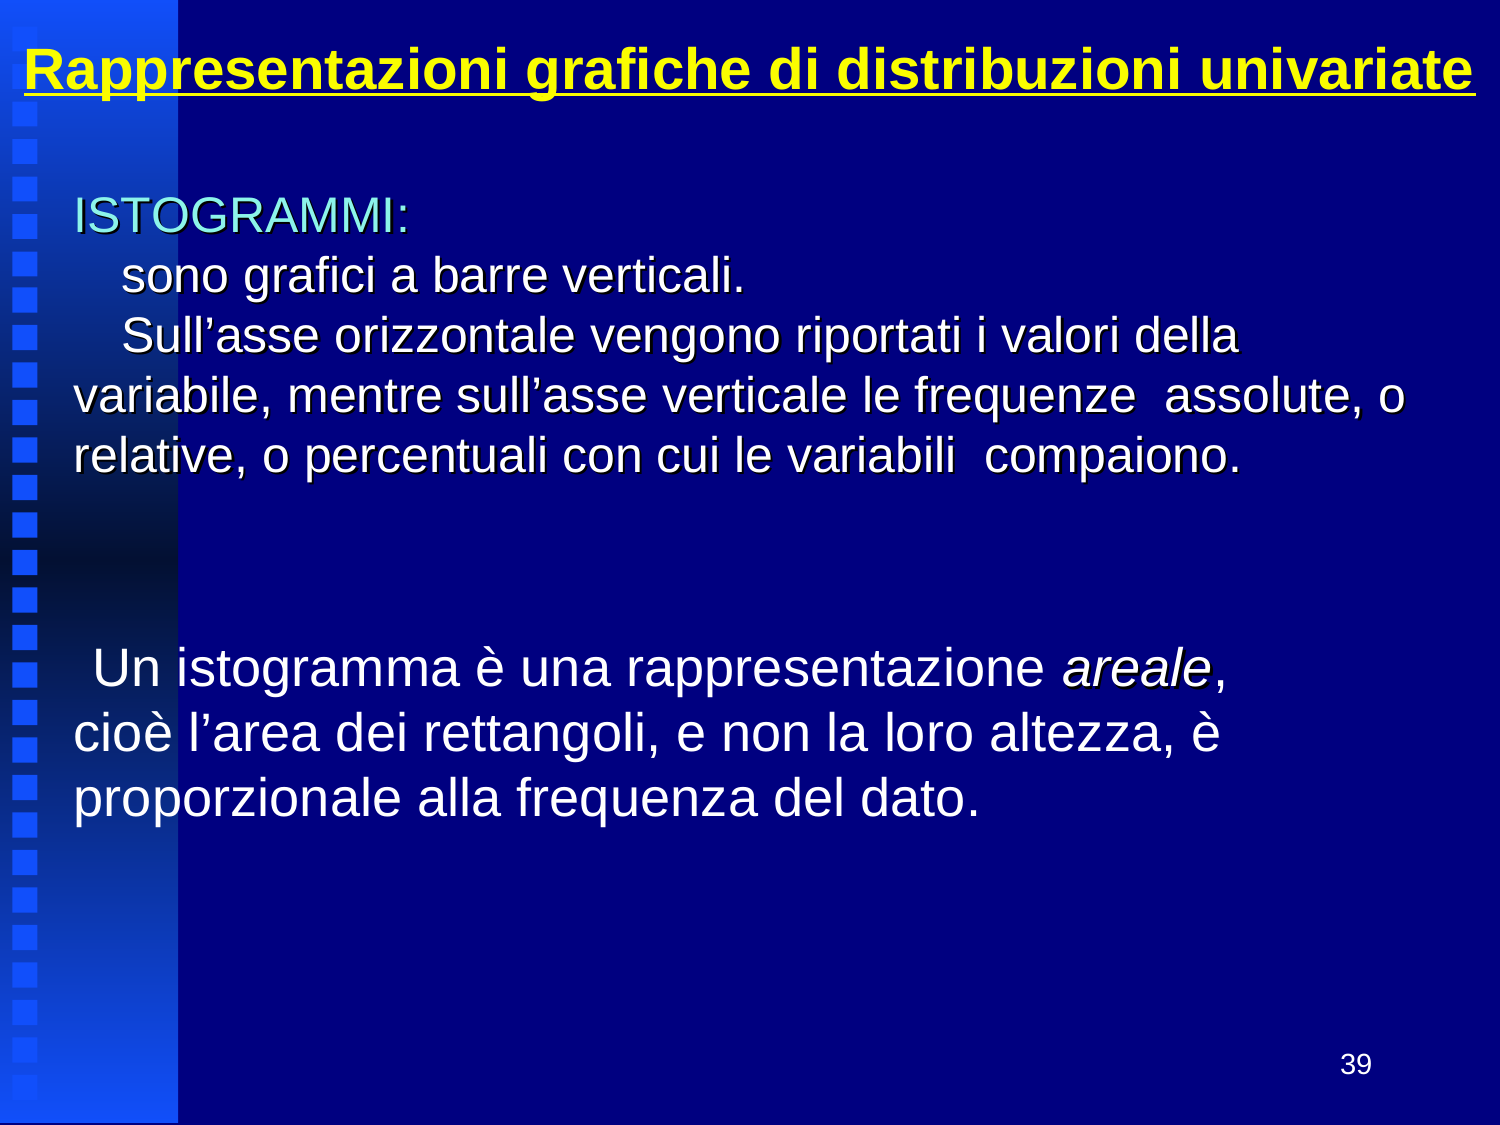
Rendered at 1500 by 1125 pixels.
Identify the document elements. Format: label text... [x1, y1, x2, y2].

text_box Rappresentazioni grafiche di distribuzioni univariate [0, 23, 1500, 109]
text_box Un istogramma è una rappresentazione areale, cioè l’area dei rettangoli, e non la loro altezza, è proporzionale alla frequenza del dato. [59, 624, 1263, 836]
text_box ISTOGRAMMI: sono grafici a barre verticali. Sull’asse orizzontale vengono riportati i valori della variabile, mentre sull’asse verticale le frequenze assolute, o relative, o percentuali con cui le variabili compaiono. [59, 174, 1447, 491]
text_box <numero> [1074, 1025, 1388, 1101]
